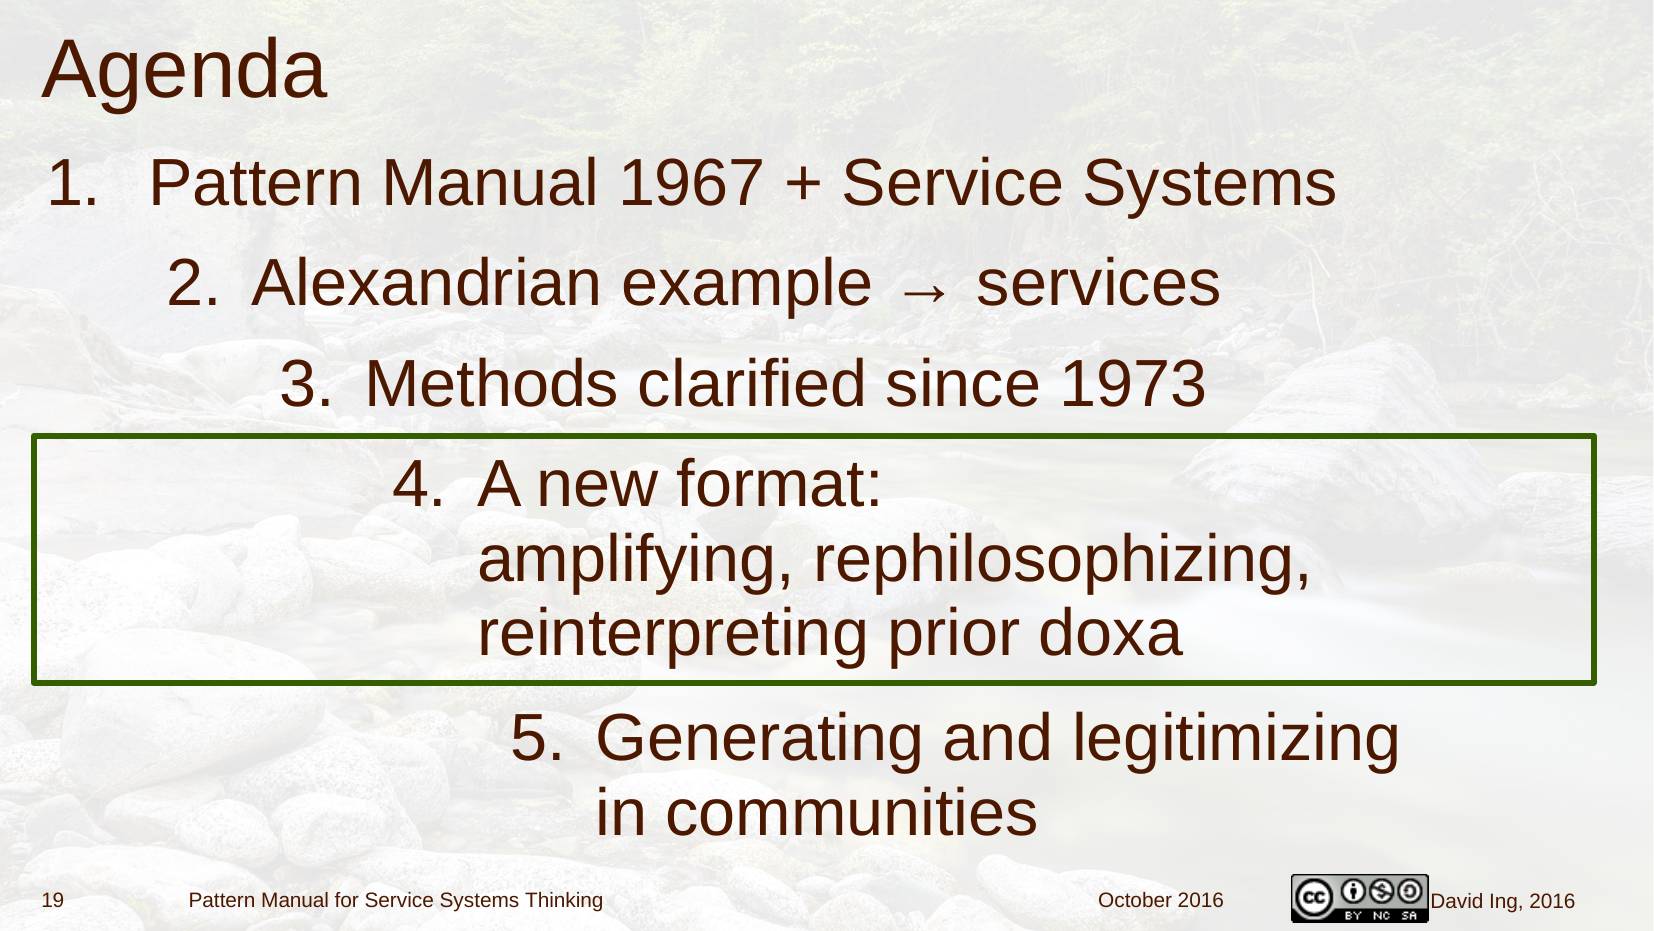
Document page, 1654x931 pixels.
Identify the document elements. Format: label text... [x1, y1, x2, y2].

table_cell 3. [237, 338, 349, 433]
table_cell [134, 439, 237, 680]
table_header 1. [31, 137, 134, 237]
table_cell A new format: amplifying, rephilosophizing, reinterpreting prior doxa [462, 439, 1591, 680]
title Agenda [41, 30, 1613, 126]
table_cell [31, 693, 134, 868]
table_cell A new format: amplifying, rephilosophizing, reinterpreting prior doxa [462, 438, 1618, 693]
picture [0, 0, 1654, 931]
table_cell 4. [349, 439, 462, 680]
table_cell [237, 693, 349, 868]
table_cell Generating and legitimizing in communities [580, 693, 1618, 868]
table_cell Alexandrian example → services [237, 237, 1618, 338]
table_cell [37, 439, 134, 680]
table_cell [31, 338, 134, 433]
table_cell [349, 693, 462, 868]
table_cell 4. [349, 686, 462, 693]
table_cell 5. [462, 693, 580, 868]
table_header Pattern Manual 1967 + Service Systems [134, 137, 1618, 237]
table_cell [237, 439, 349, 680]
table_cell [134, 686, 237, 693]
table_cell [237, 686, 349, 693]
table_cell [134, 338, 237, 433]
table_cell [31, 686, 134, 693]
table_cell Methods clarified since 1973 [349, 338, 1618, 438]
table_cell [31, 237, 134, 338]
table_cell [134, 693, 237, 868]
table_cell 2. [134, 237, 237, 338]
